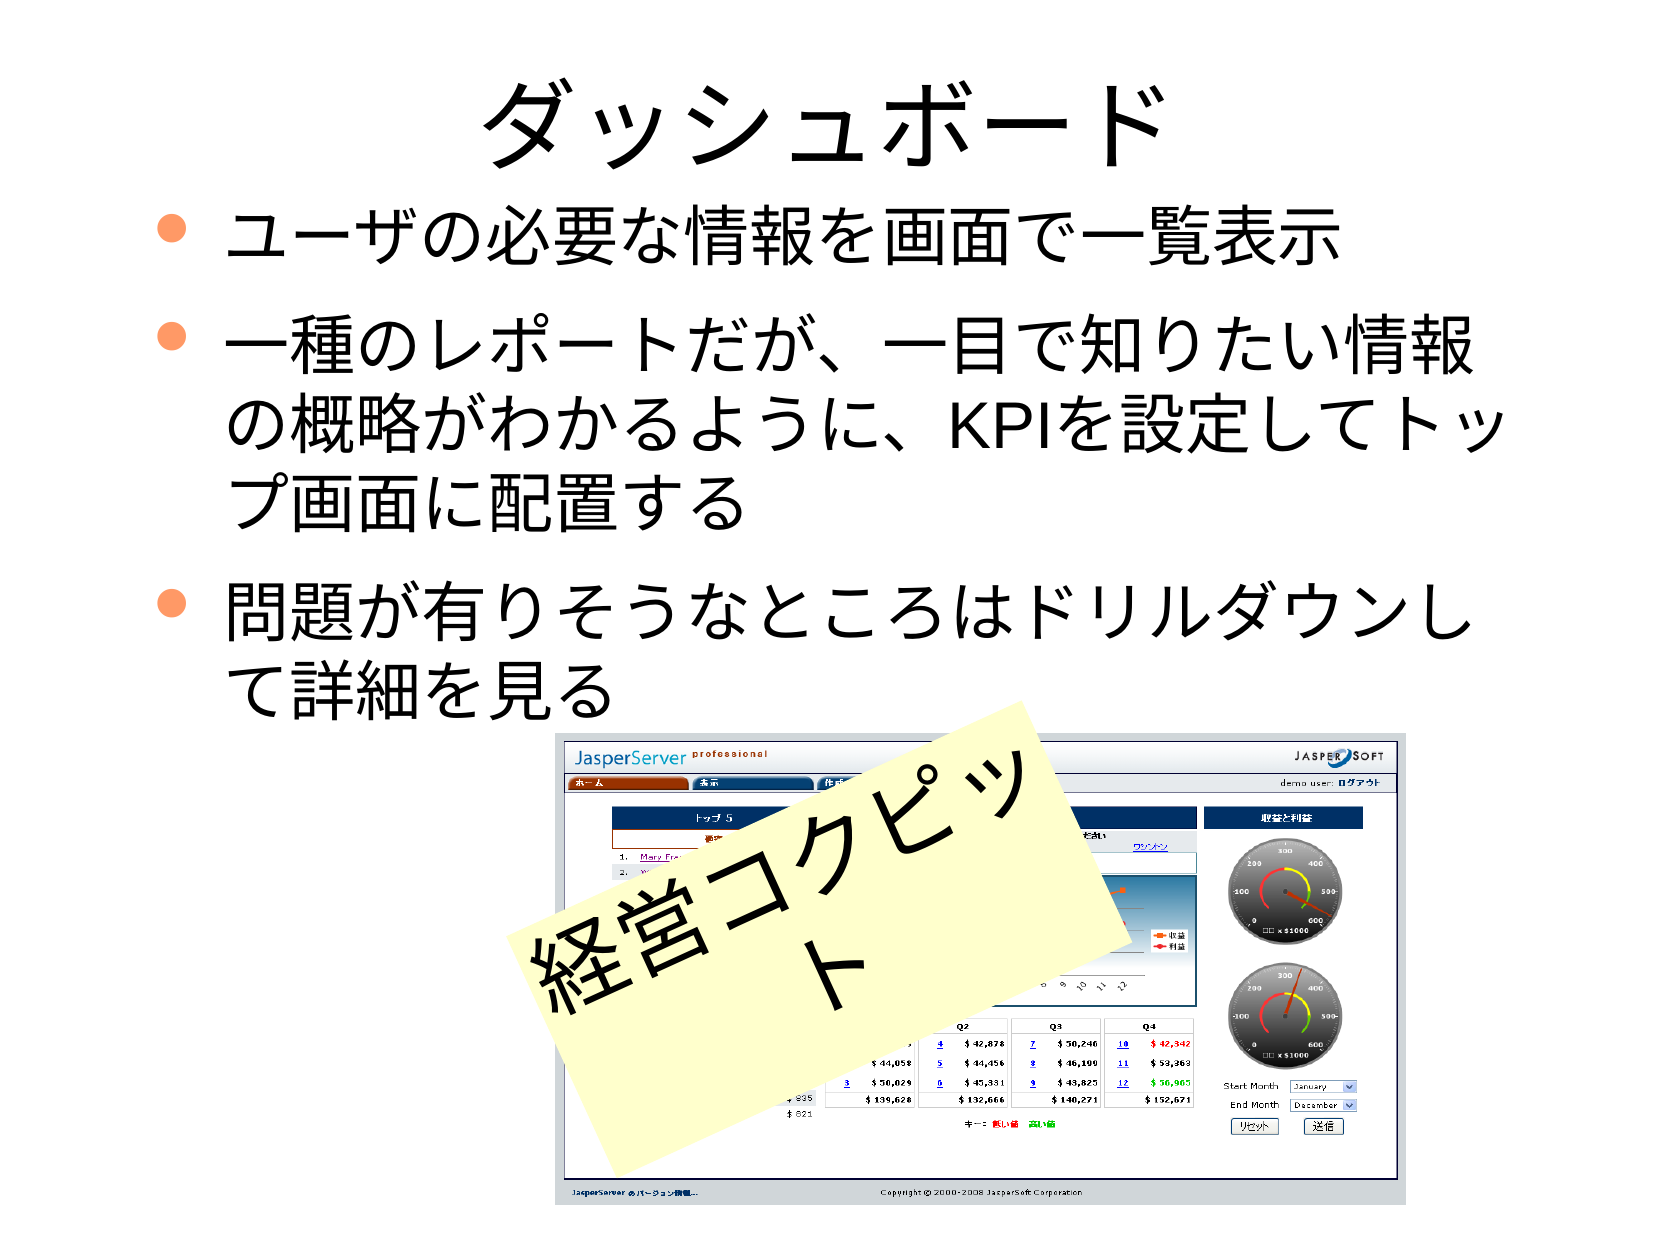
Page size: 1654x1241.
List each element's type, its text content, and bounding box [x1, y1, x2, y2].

list ユーザの必要な情報を画面で一覧表示 一種のレポートだが、一目で知りたい情報の概略がわかるように、KPIを設定してトップ画面に配置する 問題が有りそうなところはドリルダウンして詳細を見る [141, 194, 1533, 734]
picture [555, 733, 948, 913]
title ダッシュボード [121, 19, 1534, 227]
picture [555, 733, 1406, 1205]
text_box 経営コクピット [506, 700, 1060, 1020]
